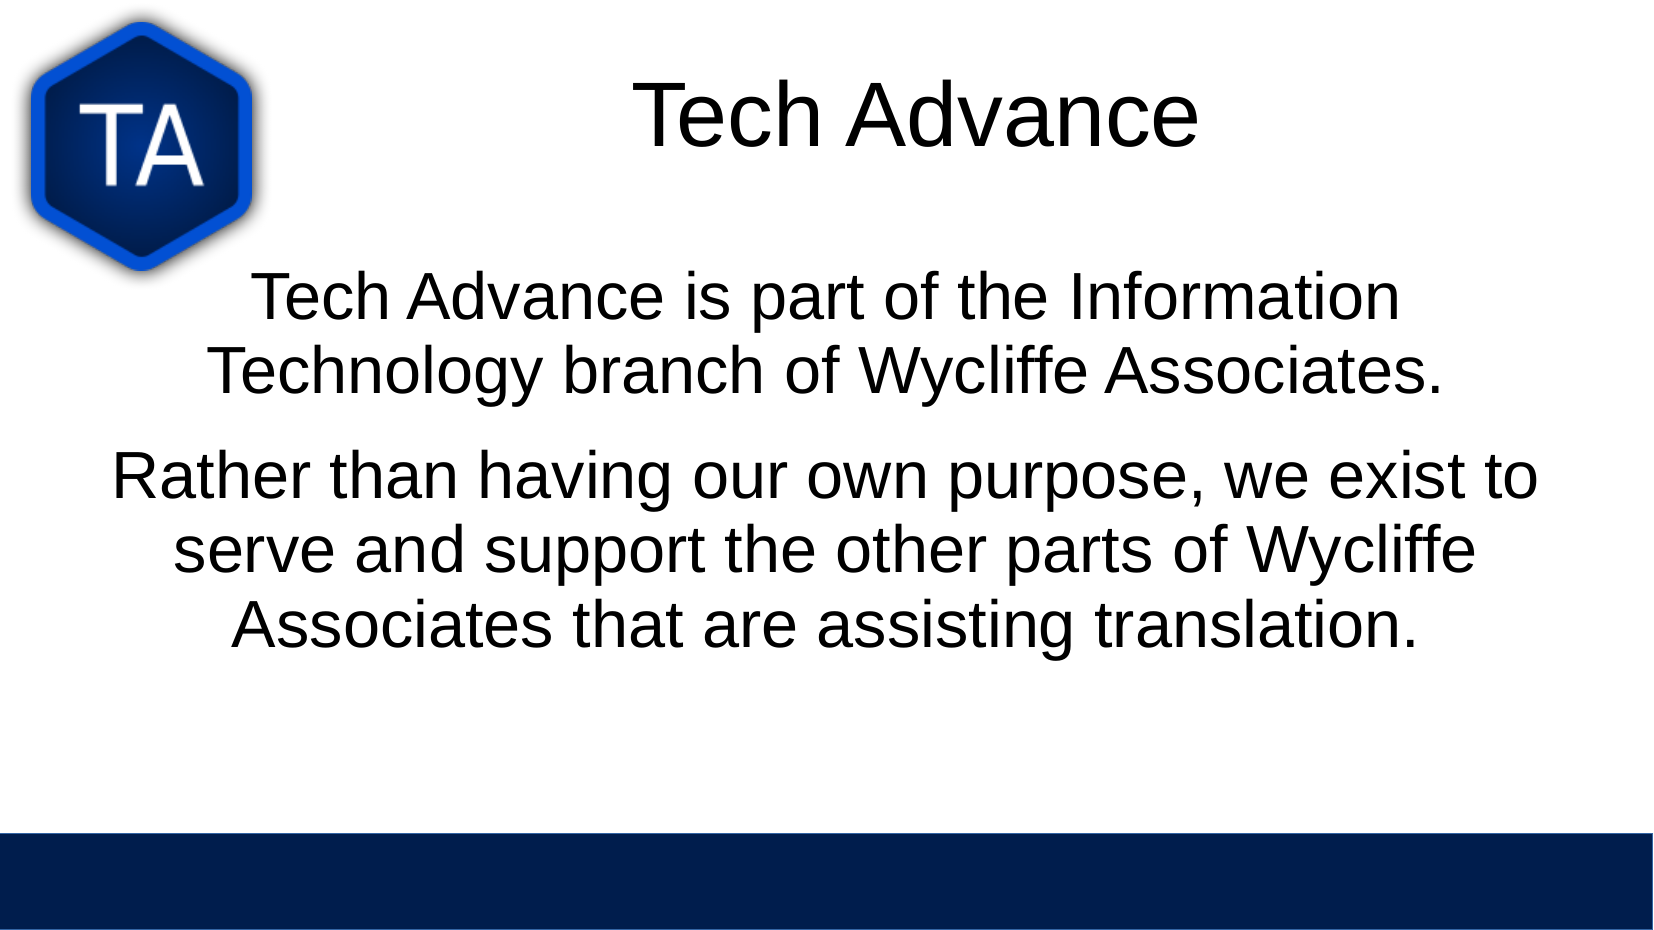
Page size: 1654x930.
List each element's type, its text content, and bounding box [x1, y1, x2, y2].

title Tech Advance [263, 37, 1571, 193]
list Tech Advance is part of the Information Technology branch of Wycliffe Associates. Rather than having our own purpose, we exist to serve and support the other parts of Wycliffe Associates that are assisting translation. [82, 258, 1571, 757]
picture [31, 22, 252, 271]
